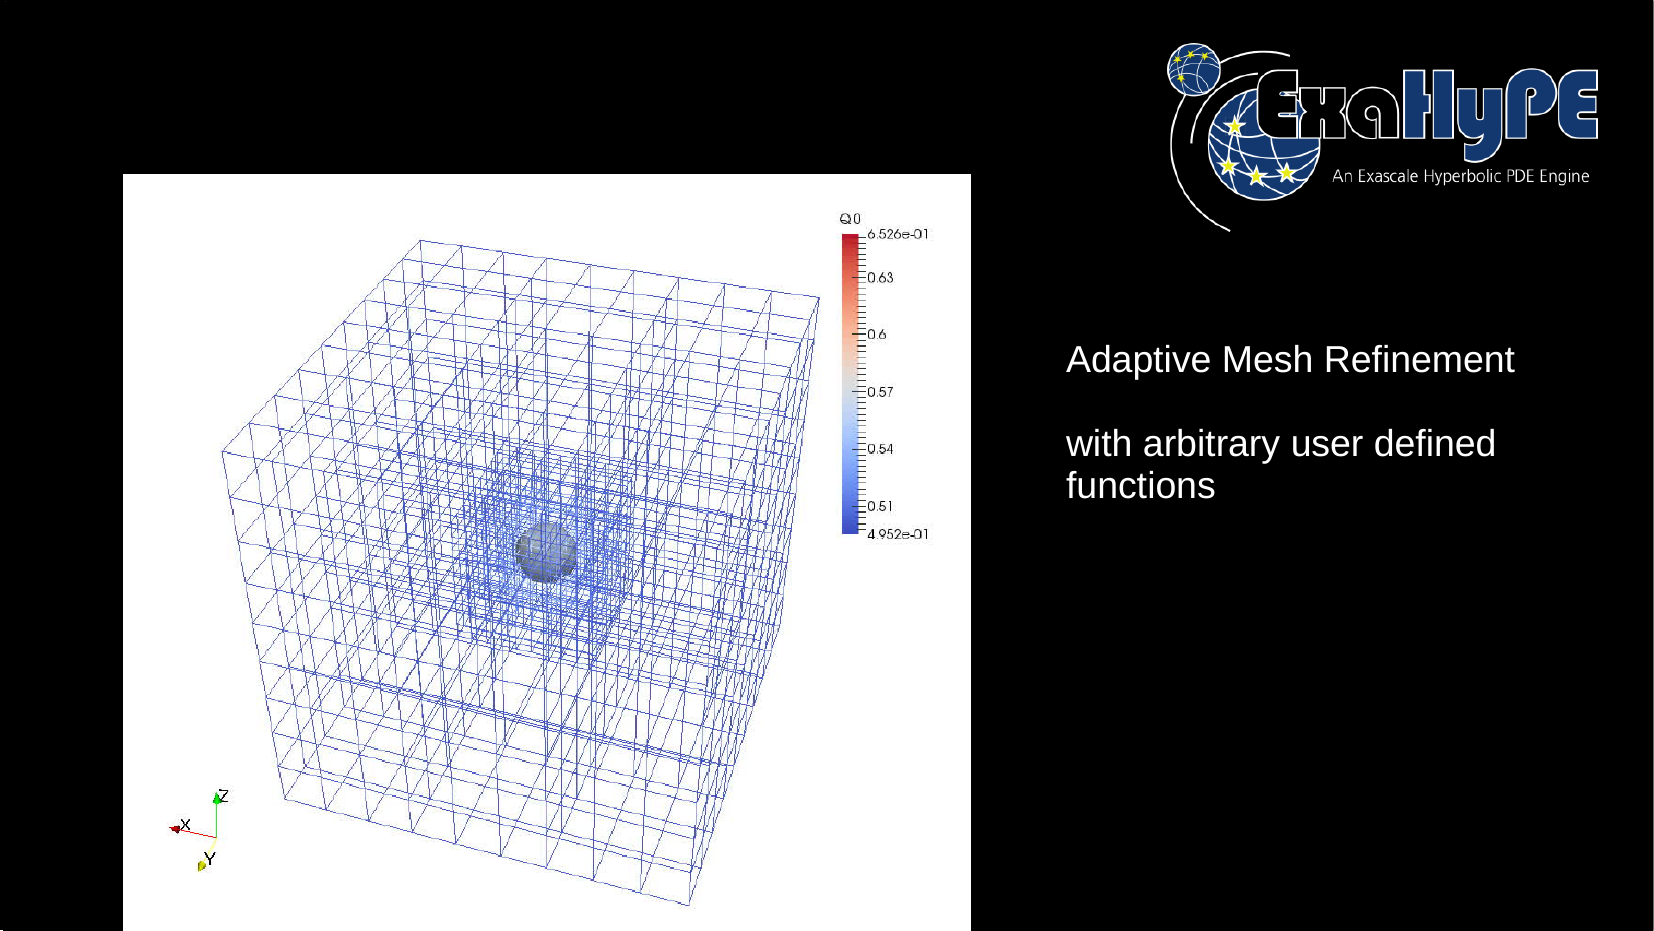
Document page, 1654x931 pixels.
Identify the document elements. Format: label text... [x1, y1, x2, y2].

picture [3, 1, 1654, 931]
text_box Adaptive Mesh Refinement with arbitrary user defined functions [1051, 330, 1571, 615]
